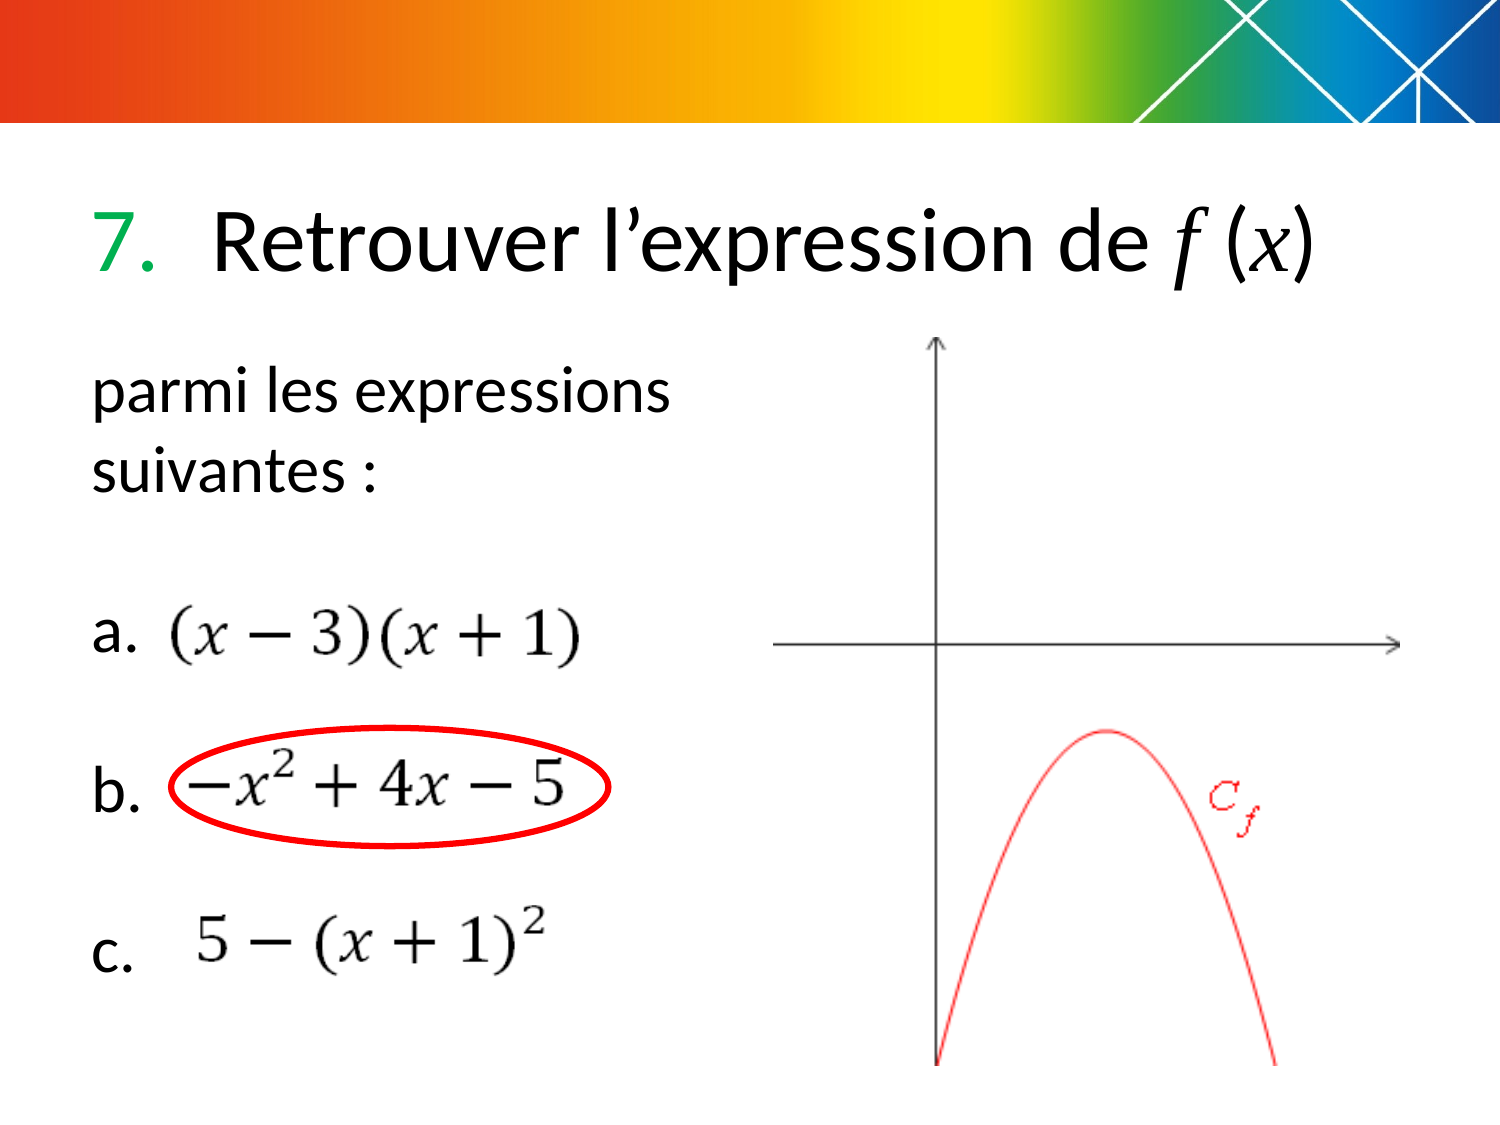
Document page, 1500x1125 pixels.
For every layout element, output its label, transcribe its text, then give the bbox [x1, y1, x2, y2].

picture [537, 739, 571, 750]
picture [159, 586, 590, 677]
picture [773, 337, 1400, 1066]
picture [0, 0, 1359, 123]
picture [183, 739, 242, 763]
picture [1340, 0, 1500, 123]
title Retrouver l’expression de f (x) [75, 163, 1426, 305]
picture [183, 739, 571, 828]
picture [171, 893, 568, 984]
picture [183, 811, 218, 828]
text_box parmi les expressions suivantes : a. b. c. [76, 337, 773, 994]
